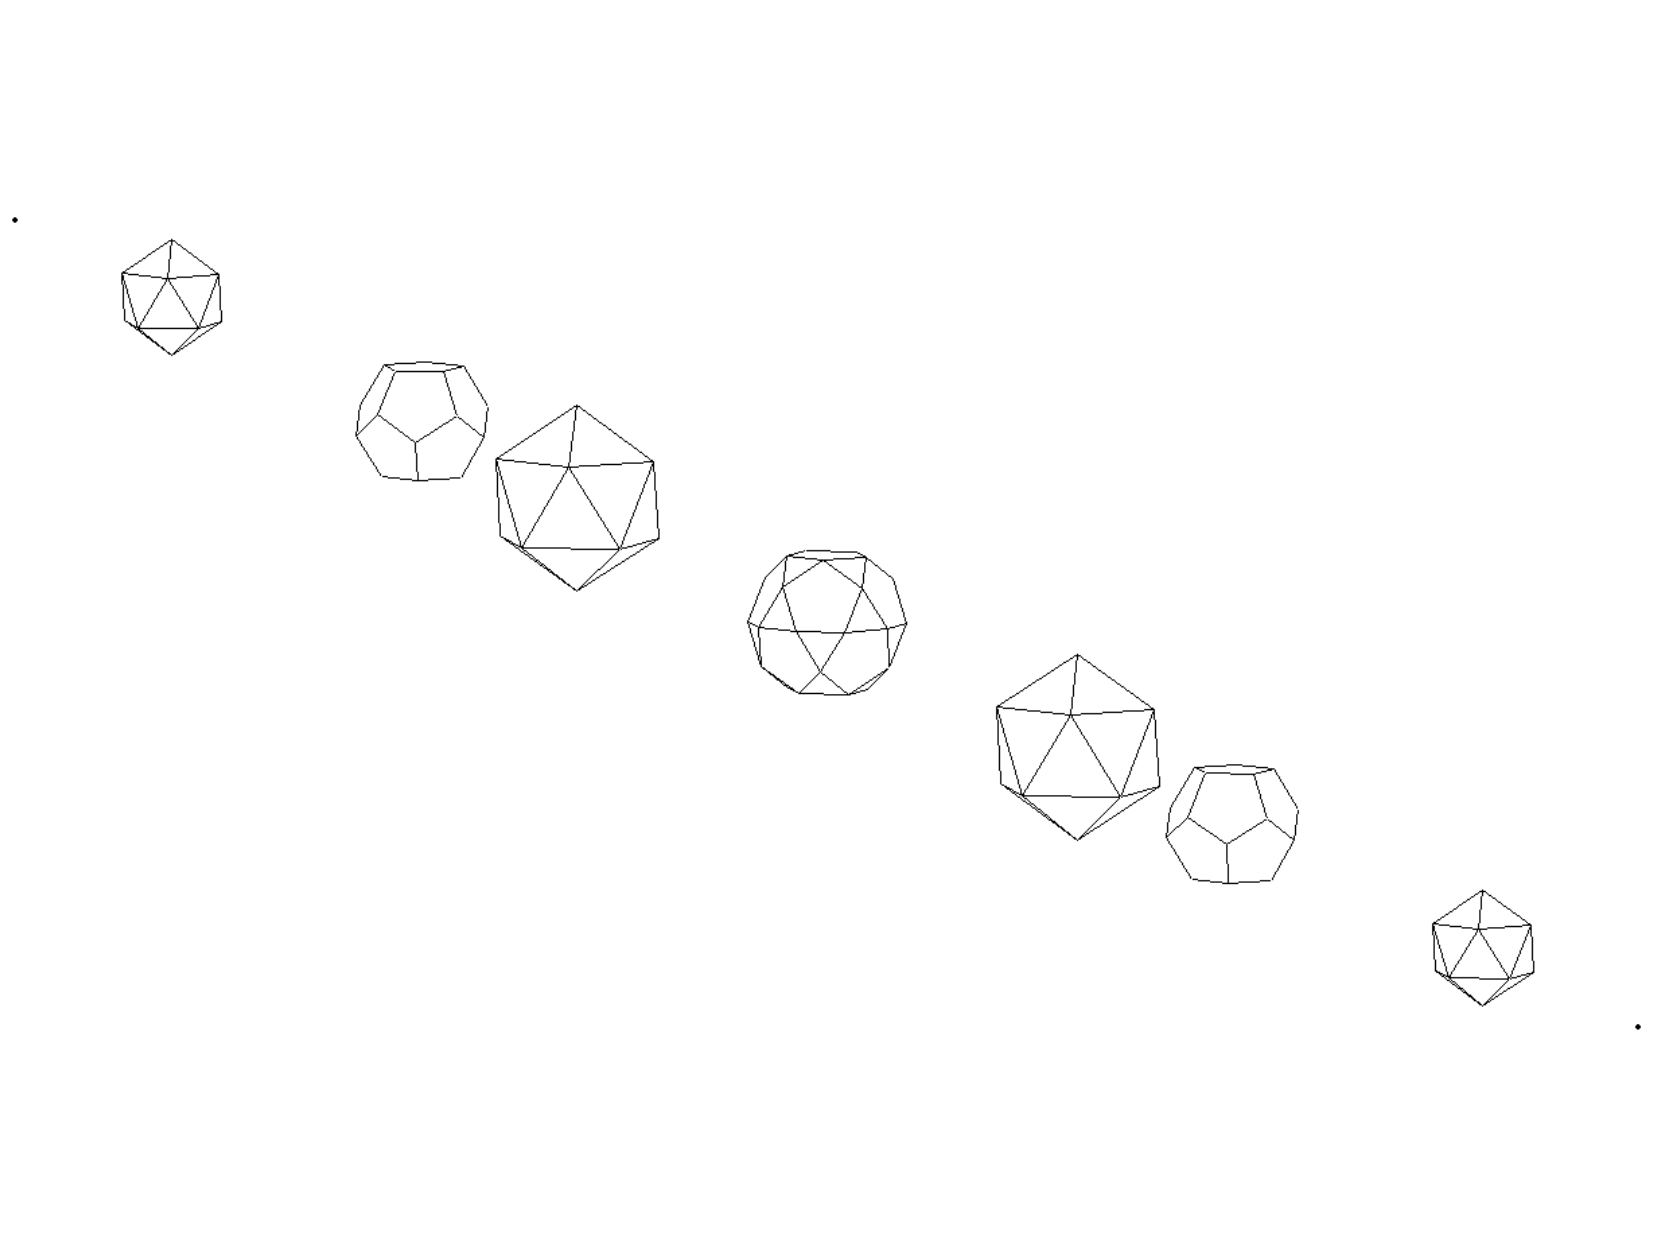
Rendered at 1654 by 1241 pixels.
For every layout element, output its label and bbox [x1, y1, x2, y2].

picture [0, 204, 1653, 1054]
